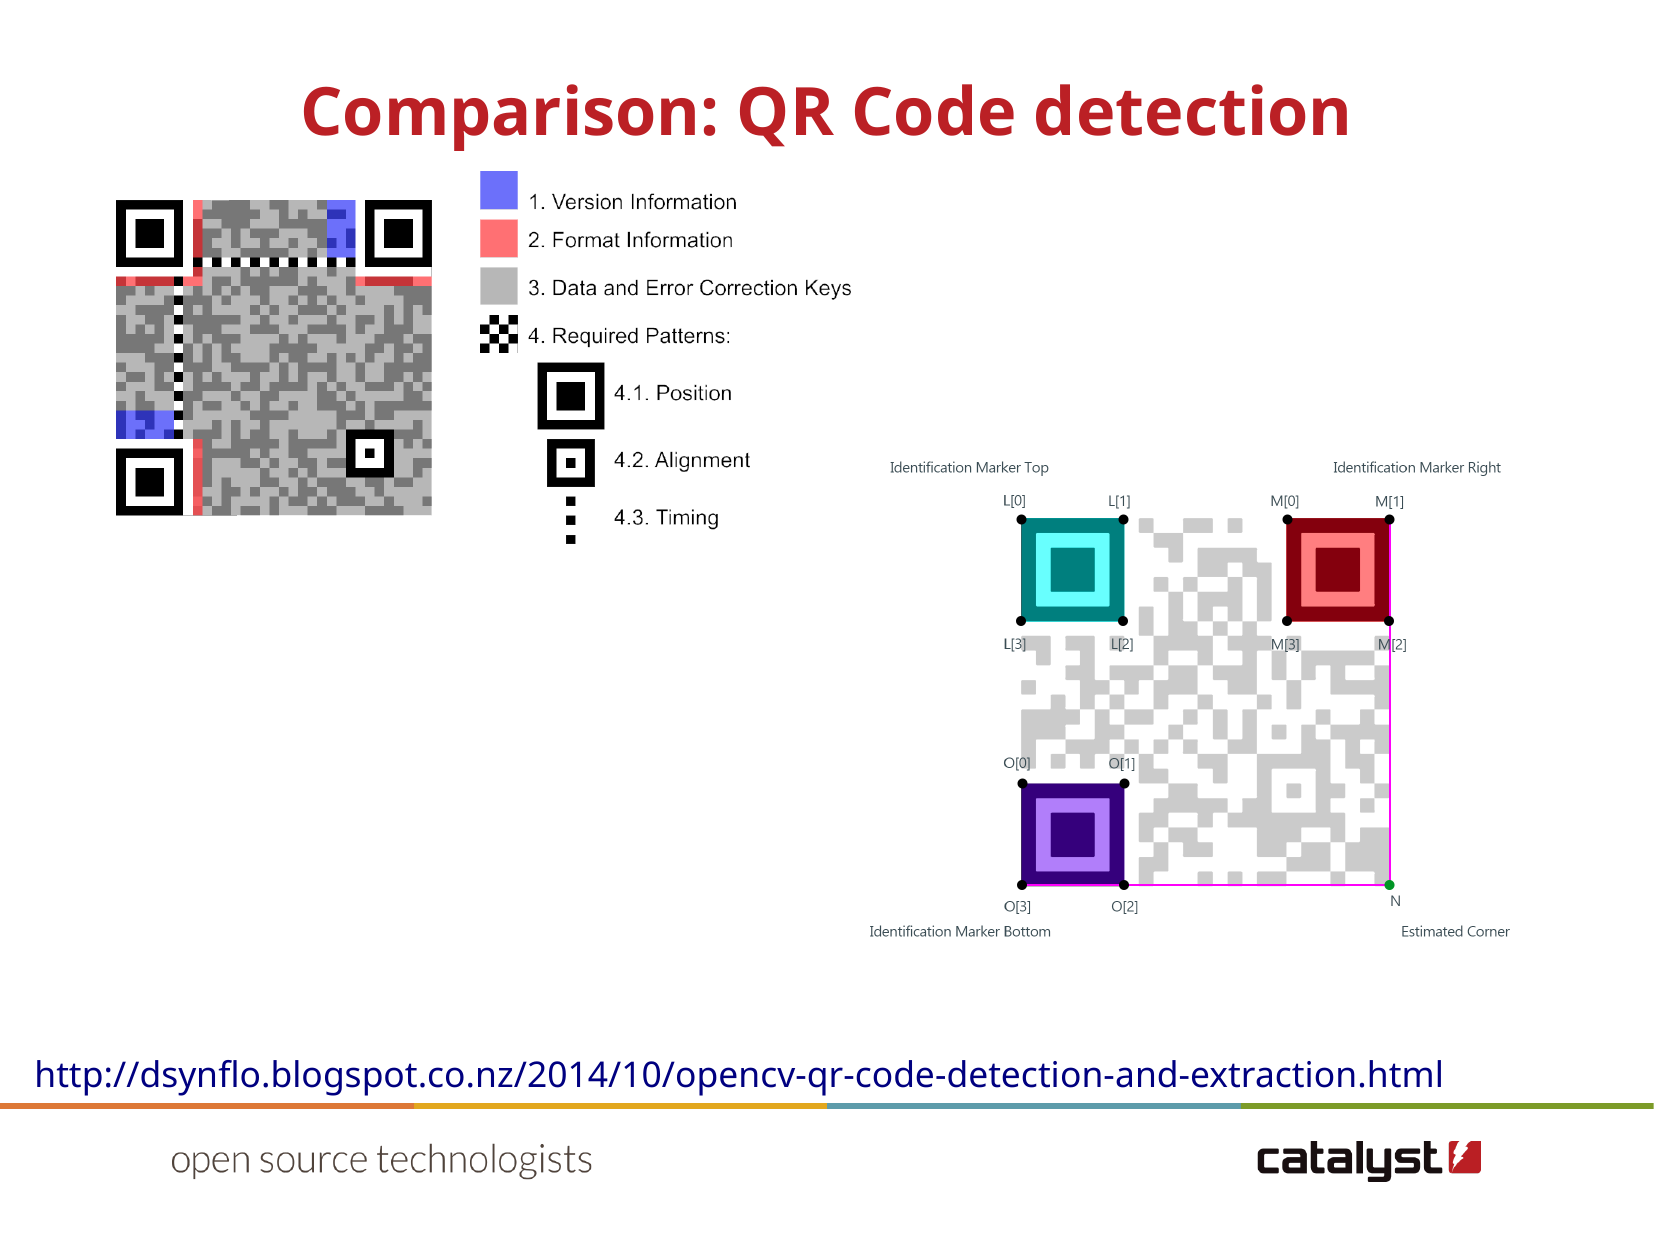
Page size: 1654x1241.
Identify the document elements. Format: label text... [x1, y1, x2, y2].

picture [0, 1103, 1654, 1182]
title Comparison: QR Code detection [165, 5, 1489, 213]
picture [116, 171, 1607, 1014]
list http://dsynflo.blogspot.co.nz/2014/10/opencv-qr-code-detection-and-extraction.html [34, 1025, 1619, 1099]
